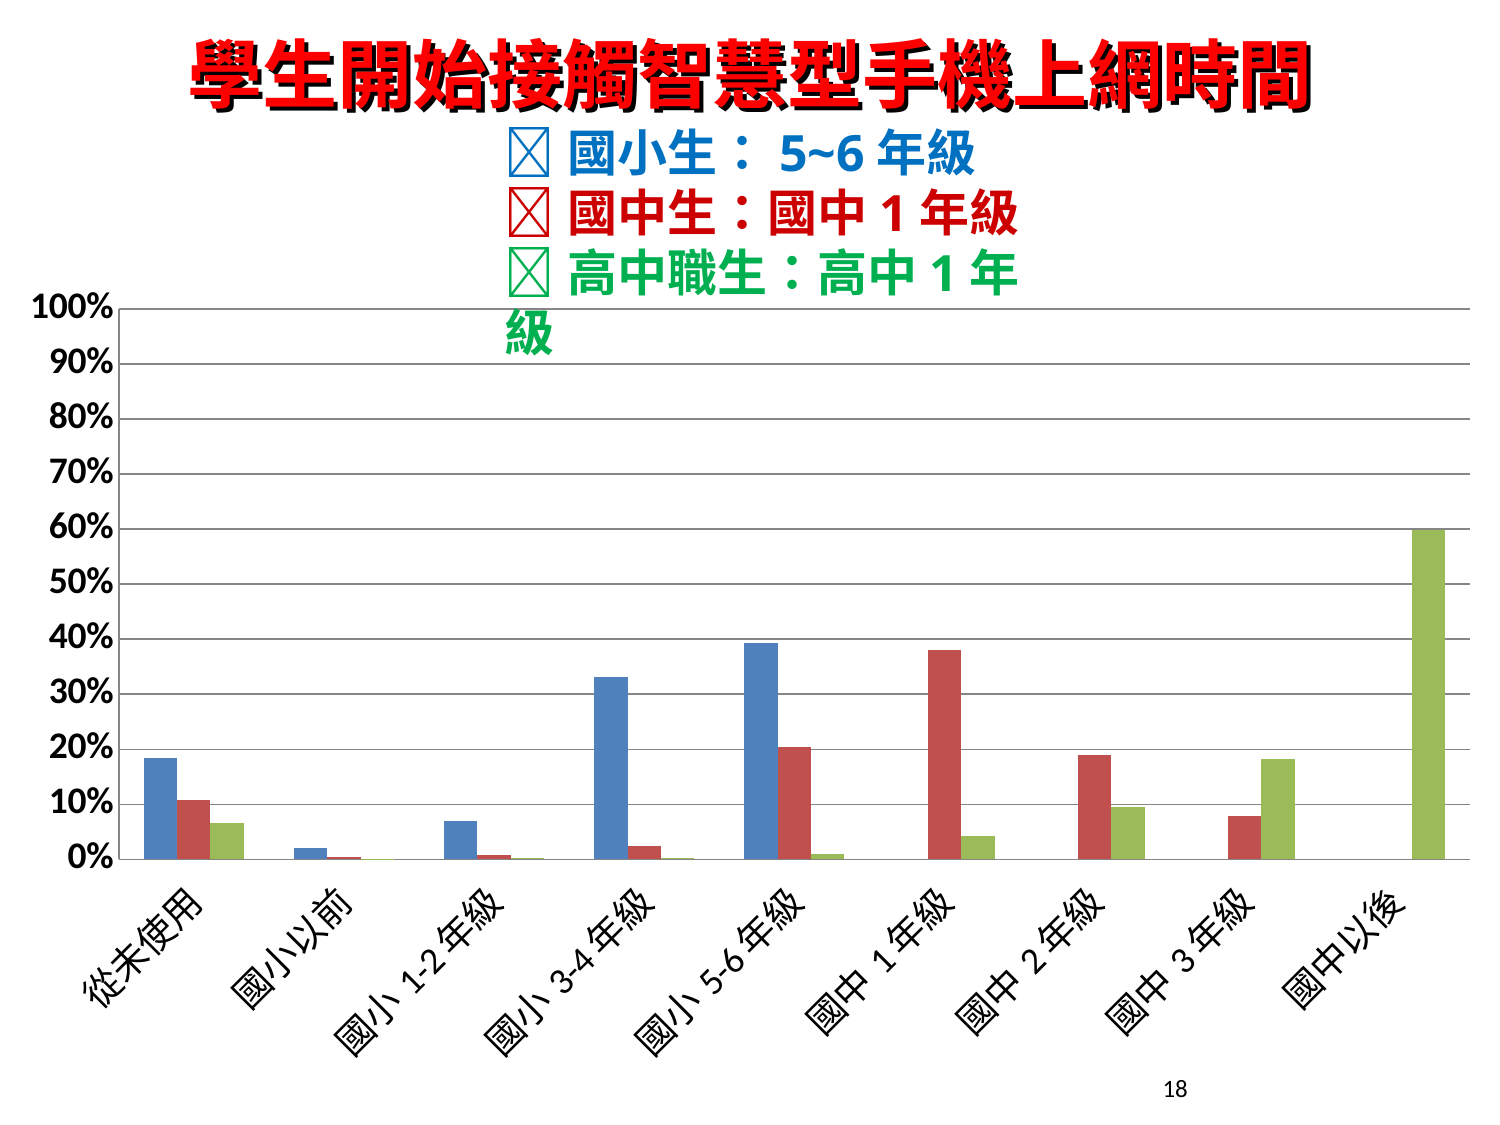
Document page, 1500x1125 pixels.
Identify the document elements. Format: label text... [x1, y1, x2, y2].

title 學生開始接觸智慧型手機上網時間 [75, 0, 1426, 145]
text_box 18 [1147, 1065, 1498, 1125]
text_box 國小生：5~6年級 國中生：國中1年級 高中職生：高中1年級 [490, 114, 1057, 369]
chart [0, 274, 1500, 1083]
